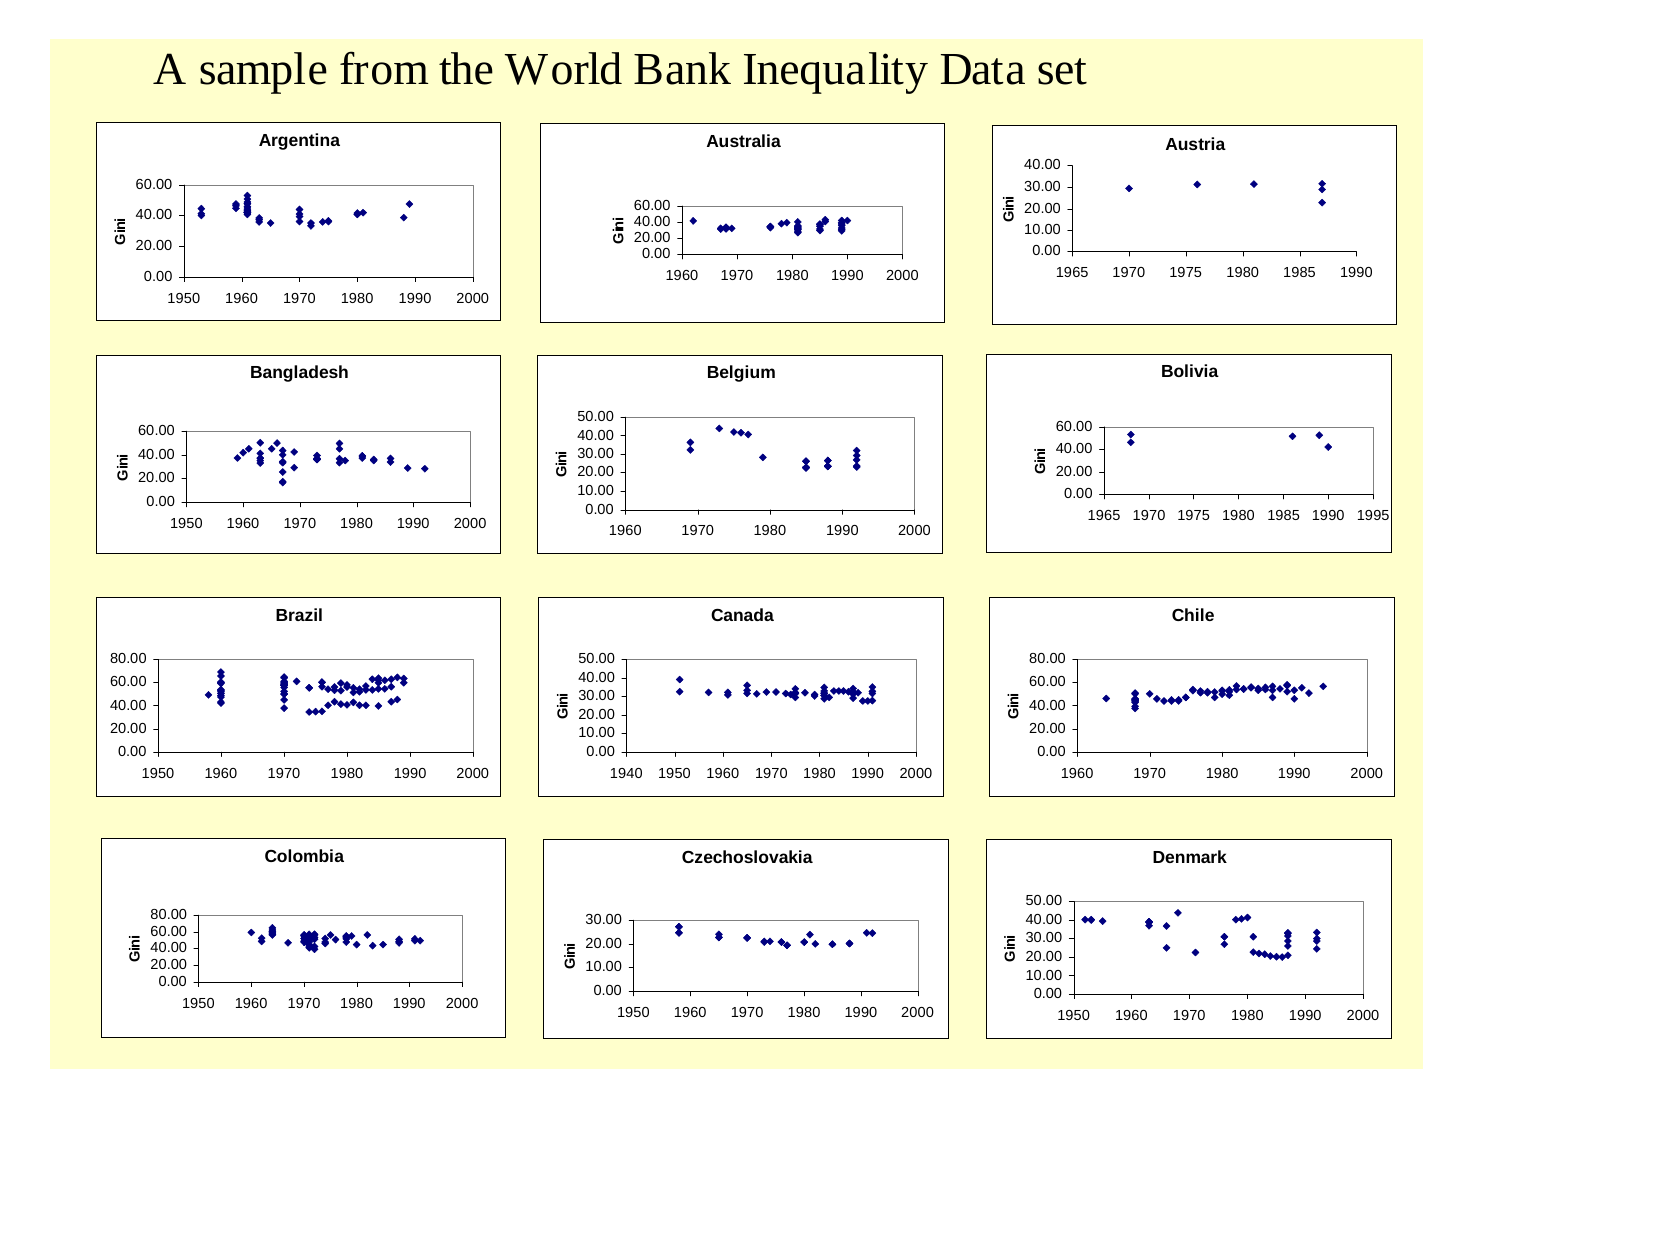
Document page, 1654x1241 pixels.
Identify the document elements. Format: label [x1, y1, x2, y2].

chart [50, 38, 1438, 1077]
